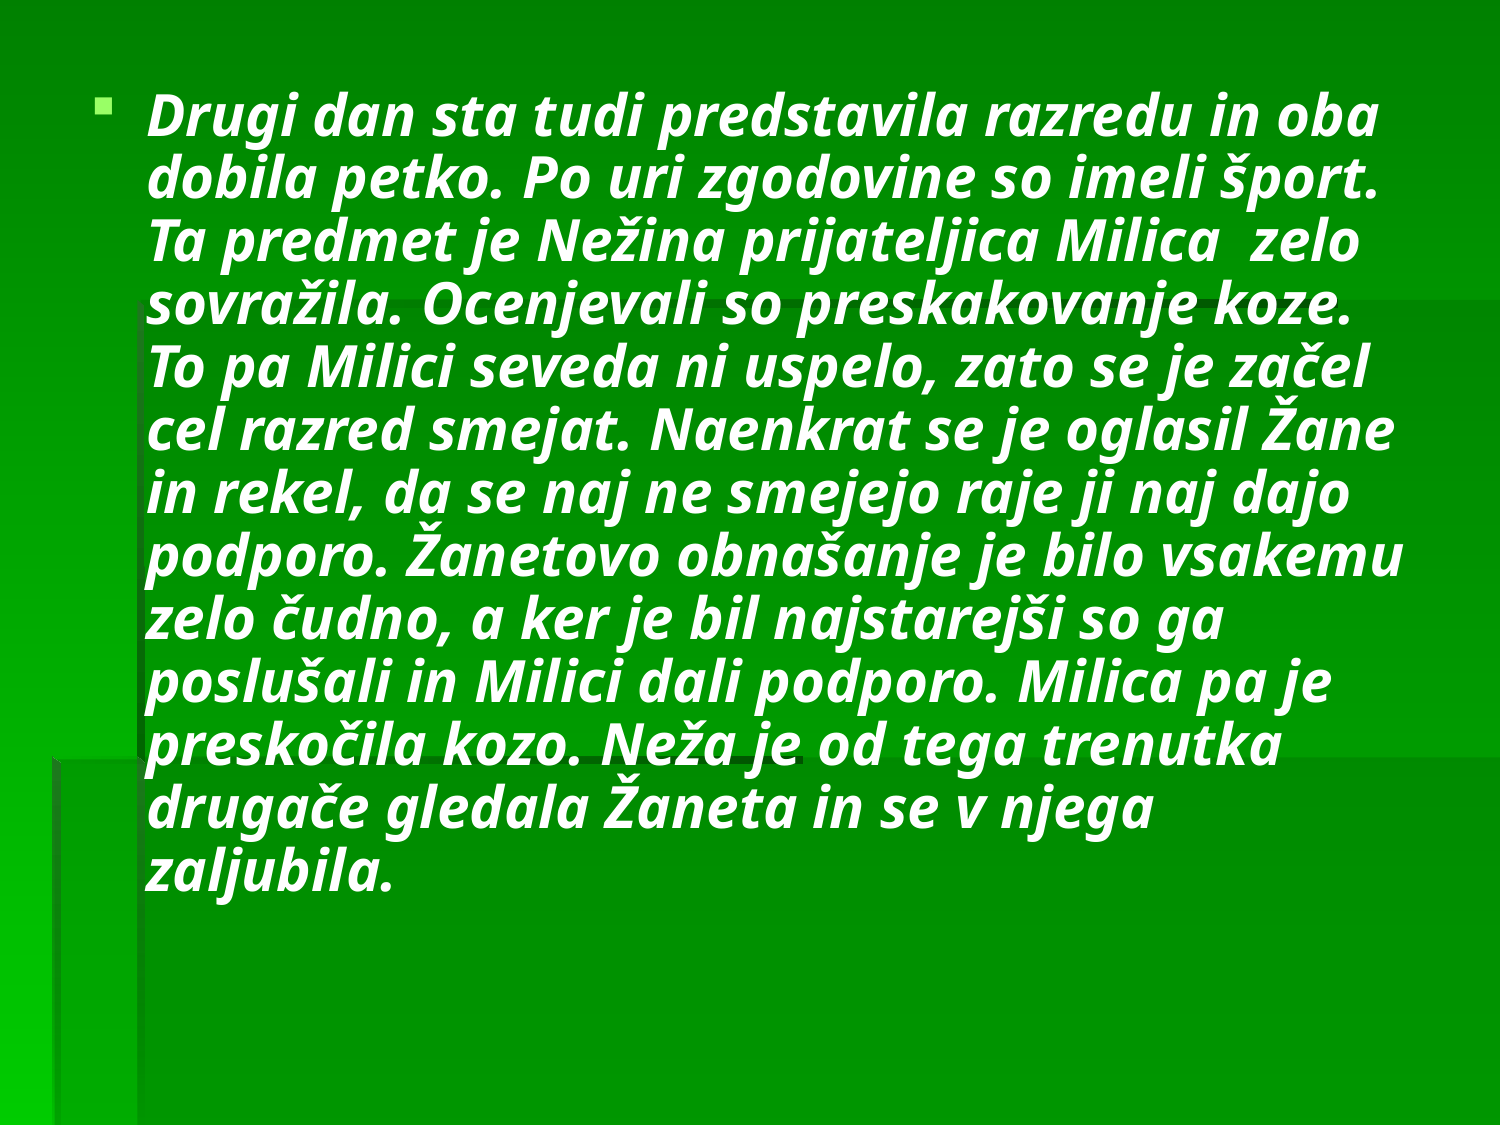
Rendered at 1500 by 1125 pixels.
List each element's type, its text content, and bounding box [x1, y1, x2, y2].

list Drugi dan sta tudi predstavila razredu in oba dobila petko. Po uri zgodovine so imeli šport. Ta predmet je Nežina prijateljica Milica zelo sovražila. Ocenjevali so preskakovanje koze. To pa Milici seveda ni uspelo, zato se je začel cel razred smejat. Naenkrat se je oglasil Žane in rekel, da se naj ne smejejo raje ji naj dajo podporo. Žanetovo obnašanje je bilo vsakemu zelo čudno, a ker je bil najstarejši so ga poslušali in Milici dali podporo. Milica pa je preskočila kozo. Neža je od tega trenutka drugače gledala Žaneta in se v njega zaljubila. [75, 78, 1425, 1047]
